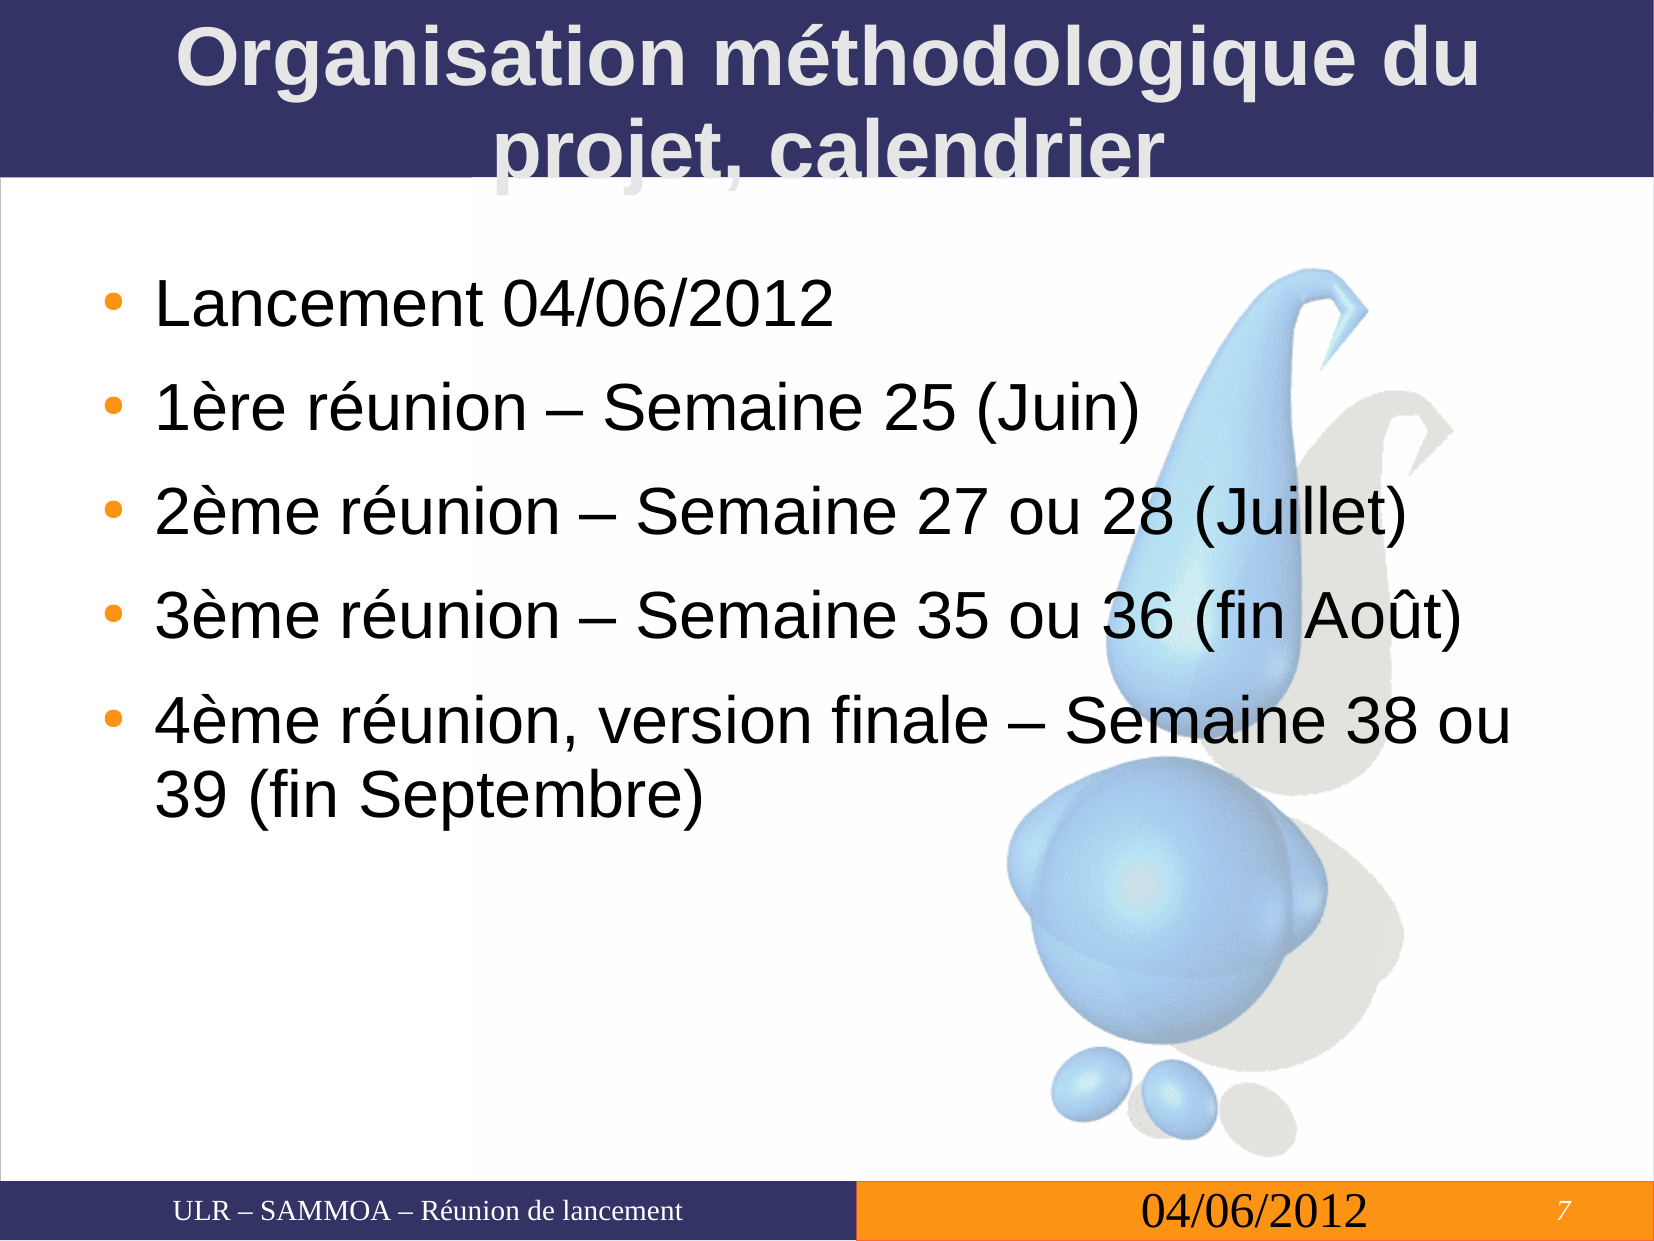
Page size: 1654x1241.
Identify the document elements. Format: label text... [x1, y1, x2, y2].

list Lancement 04/06/2012 1ère réunion – Semaine 25 (Juin) 2ème réunion – Semaine 27 ou 28 (Juillet) 3ème réunion – Semaine 35 ou 36 (fin Août) 4ème réunion, version finale – Semaine 38 ou 39 (fin Septembre) [83, 265, 1590, 1152]
picture [472, 178, 1654, 1181]
title Organisation méthodologique du projet, calendrier [123, 0, 1536, 208]
